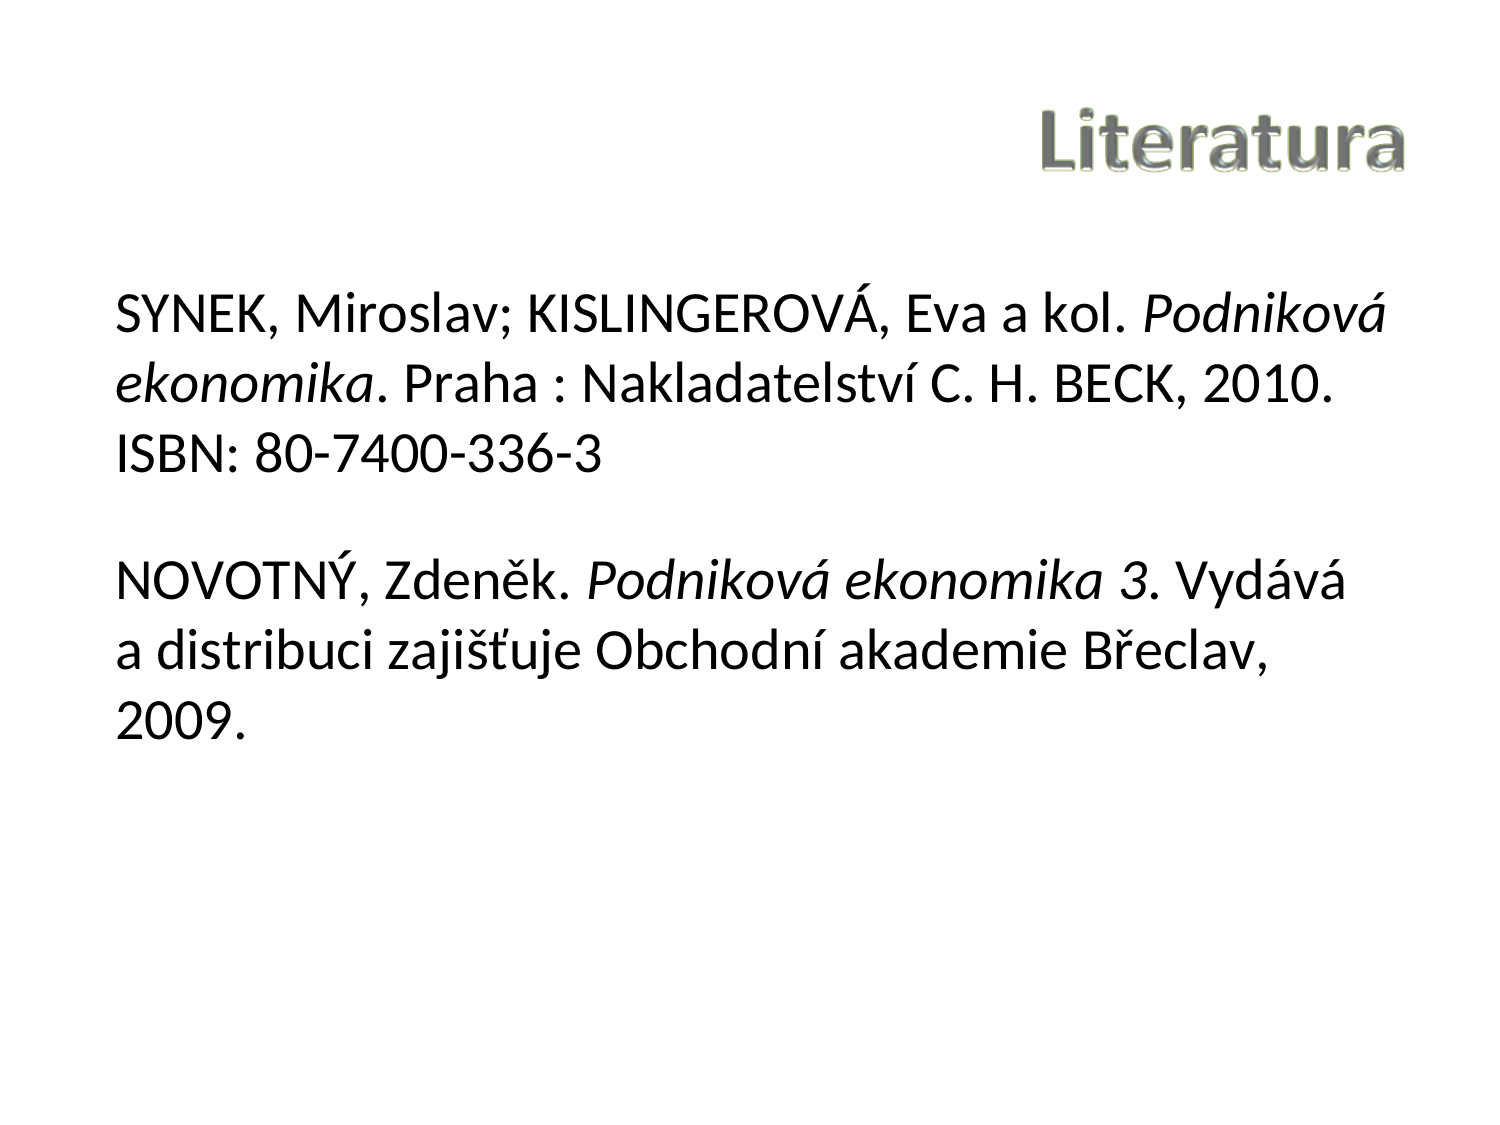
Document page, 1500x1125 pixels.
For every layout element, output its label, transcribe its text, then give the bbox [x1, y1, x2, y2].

list SYNEK, Miroslav; KISLINGEROVÁ, Eva a kol. Podniková ekonomika. Praha : Nakladatelství C. H. BECK, 2010. ISBN: 80-7400-336-3 NOVOTNÝ, Zdeněk. Podniková ekonomika 3. Vydává a distribuci zajišťuje Obchodní akademie Břeclav, 2009. [100, 267, 1414, 1010]
text_box [979, 53, 1466, 204]
